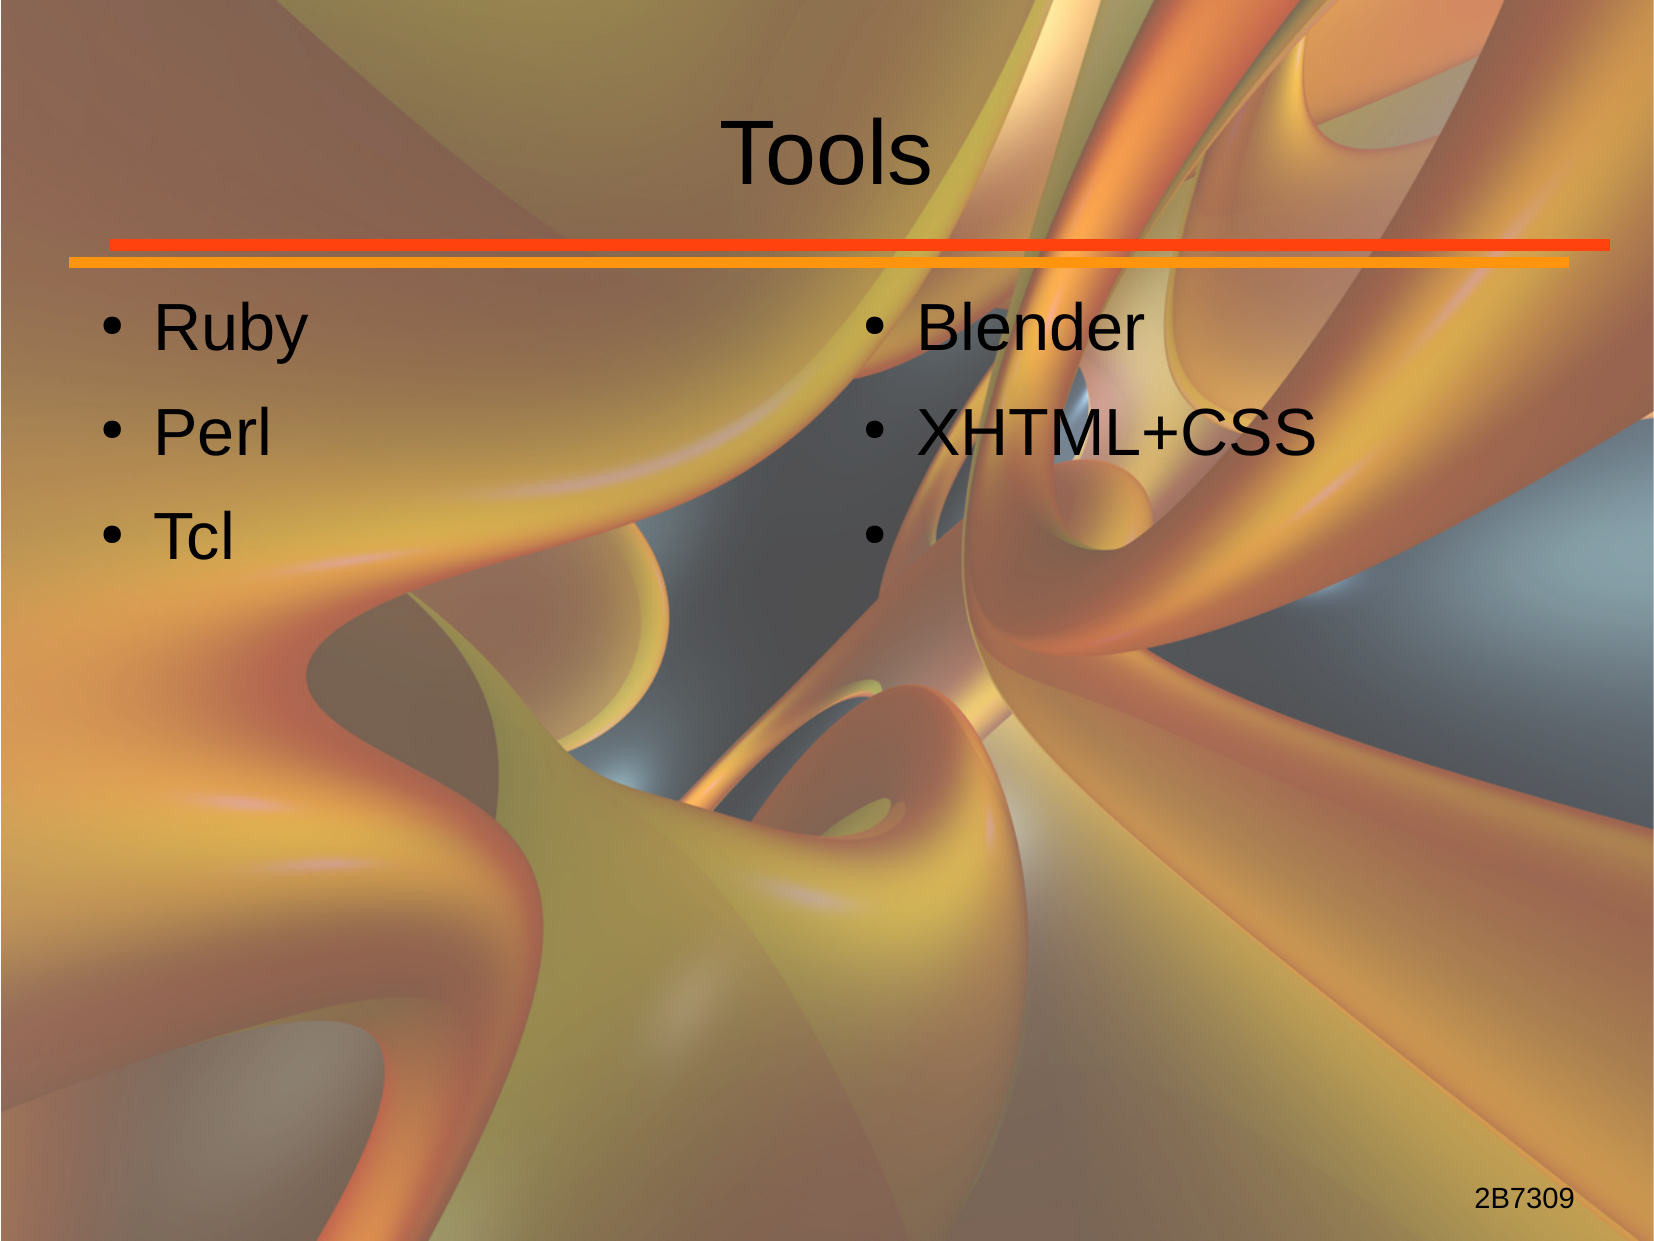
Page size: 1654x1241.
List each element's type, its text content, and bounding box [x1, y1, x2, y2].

list Blender XHTML+CSS [845, 290, 1572, 1094]
list Ruby Perl Tcl [82, 290, 809, 1109]
title Tools [82, 49, 1571, 257]
